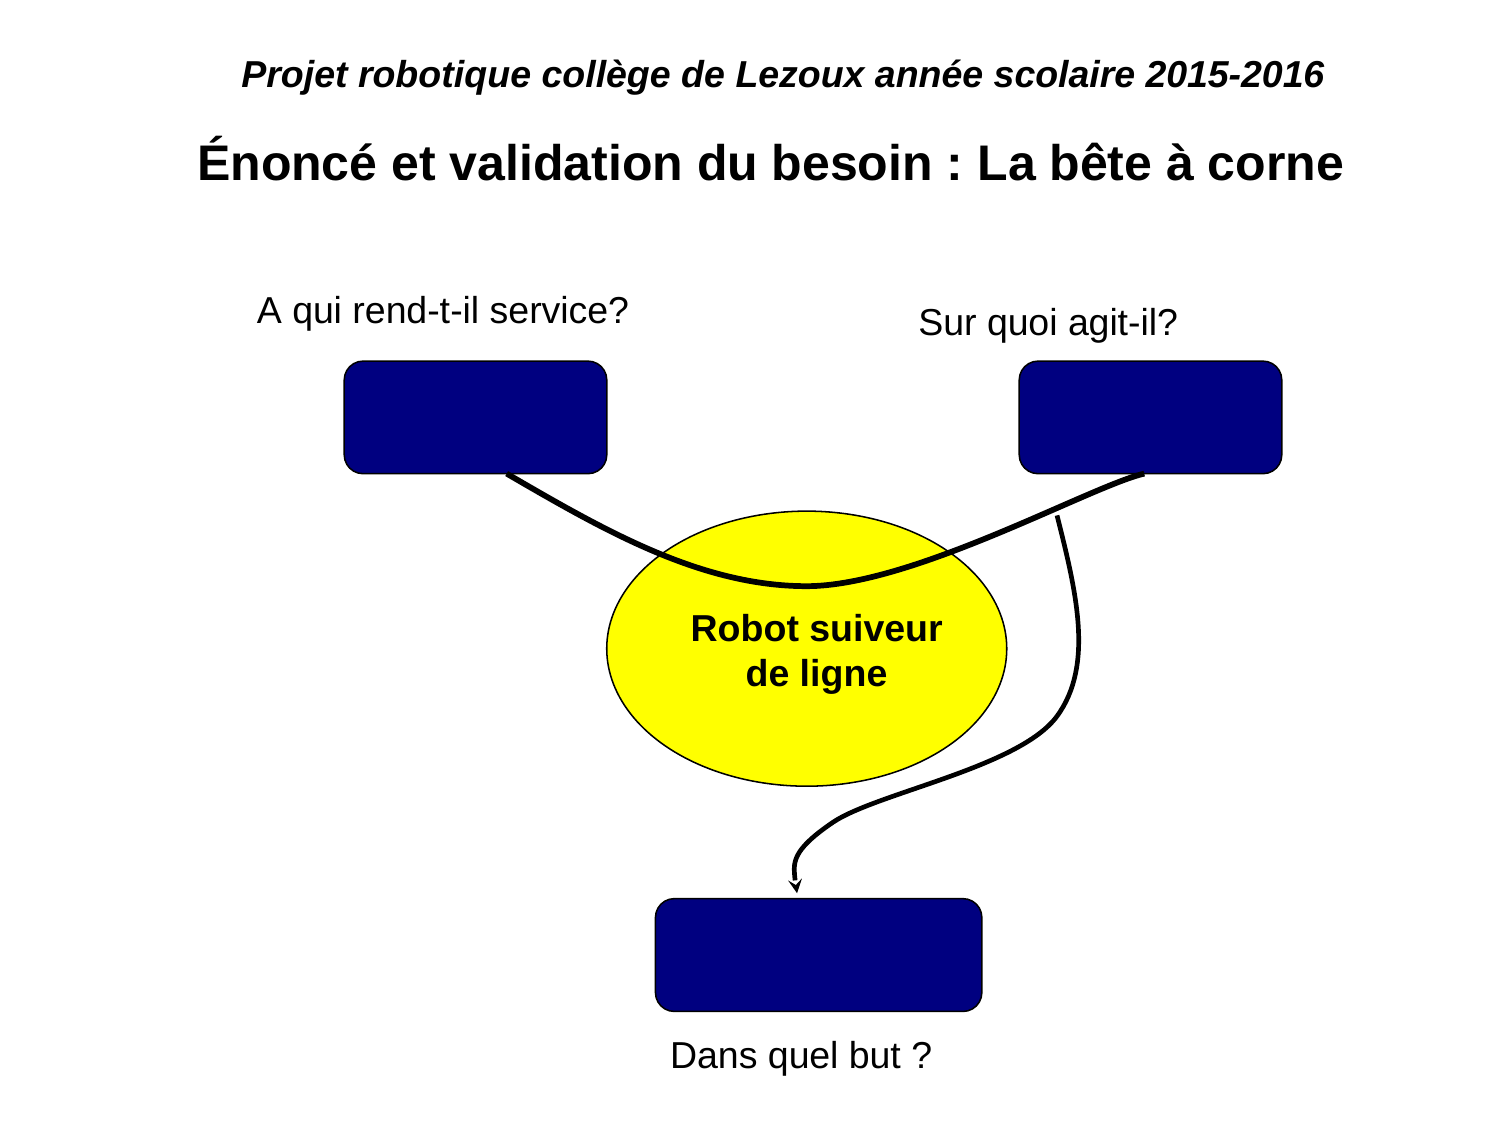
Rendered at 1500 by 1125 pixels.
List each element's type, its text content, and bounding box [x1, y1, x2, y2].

text_box Sur quoi agit-il? [903, 290, 1341, 352]
text_box A qui rend-t-il service? [242, 278, 680, 340]
title Énoncé et validation du besoin : La bête à corne [171, 101, 1372, 220]
text_box Robot suiveur de ligne [606, 555, 1007, 787]
text_box Projet robotique collège de Lezoux année scolaire 2015-2016 [183, 31, 1384, 114]
text_box [344, 361, 607, 474]
text_box [655, 898, 982, 1012]
text_box [1019, 361, 1282, 474]
text_box Dans quel but ? [655, 1023, 1093, 1084]
text_box Robot suiveur de ligne [664, 511, 947, 583]
